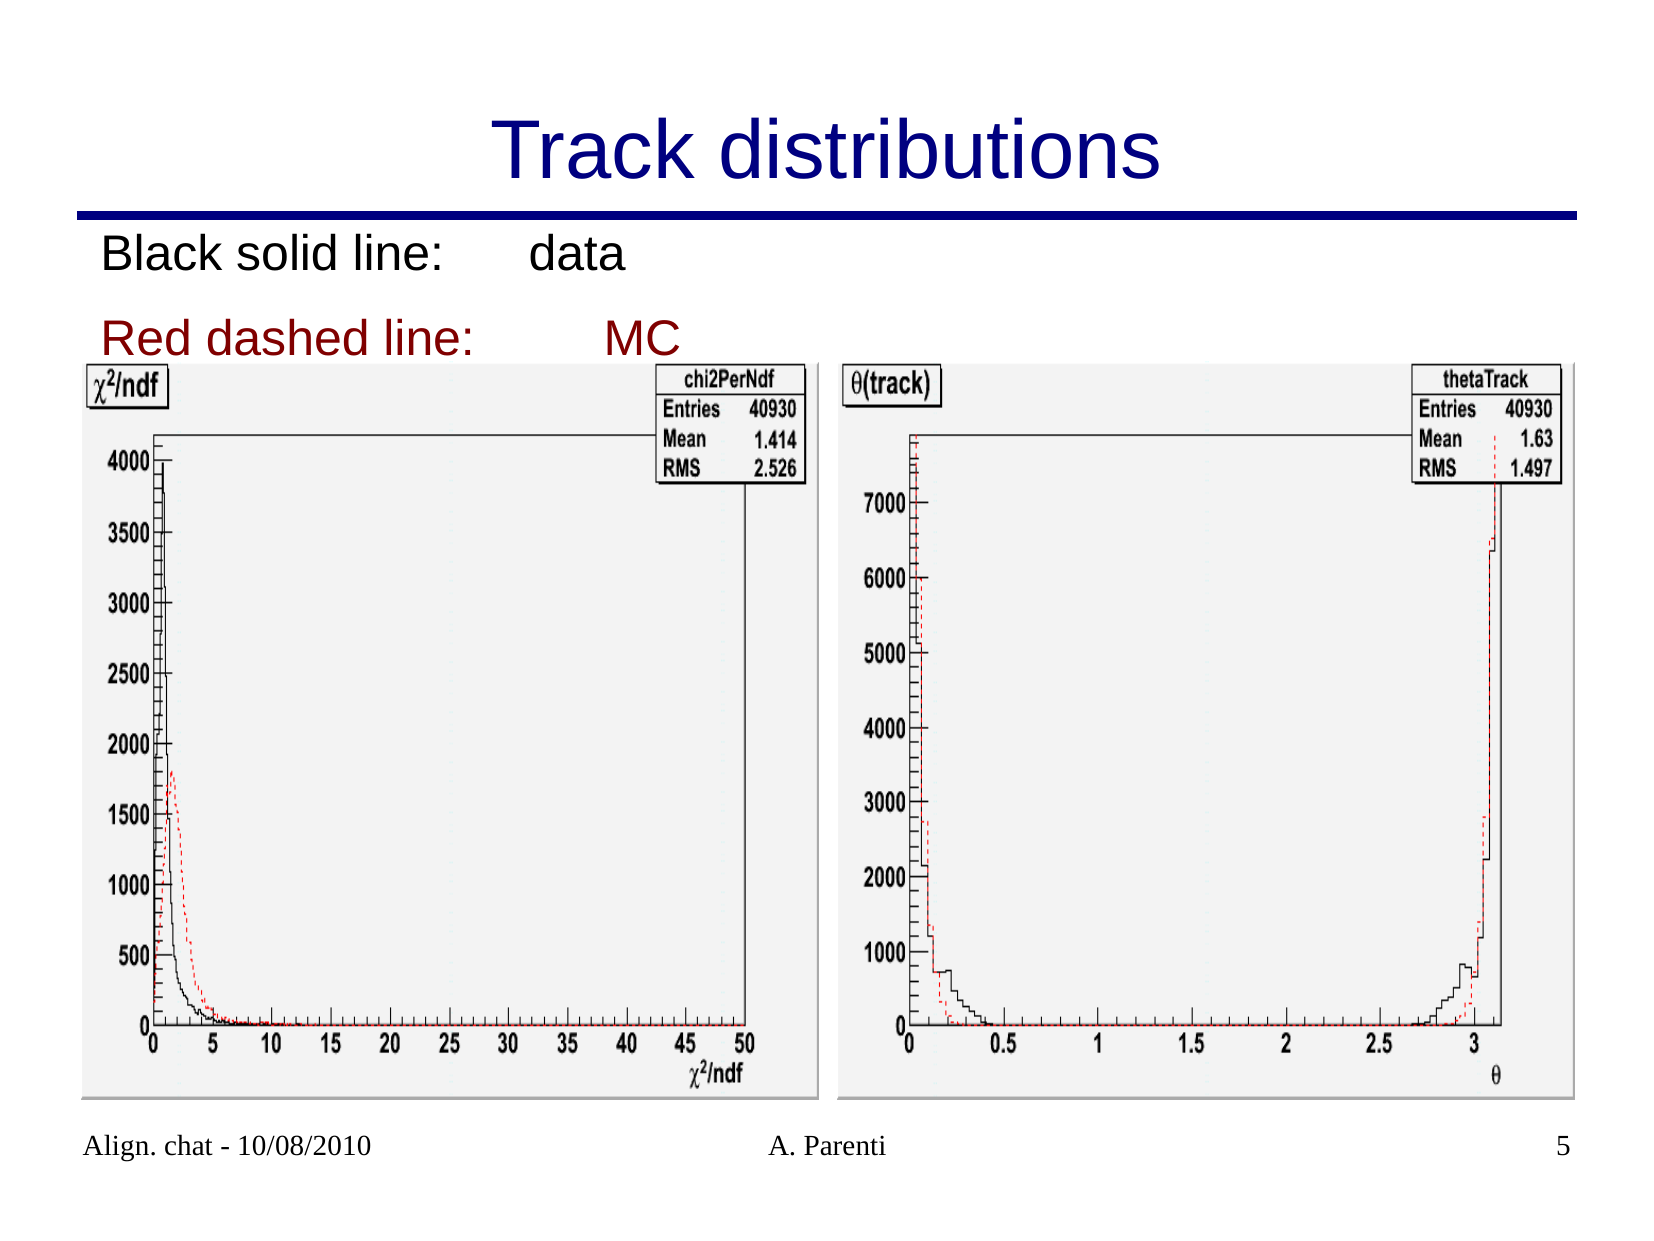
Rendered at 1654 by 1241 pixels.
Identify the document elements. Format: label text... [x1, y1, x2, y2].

picture [836, 361, 1575, 1100]
list Black solid line: data Red dashed line: MC [82, 225, 1571, 1109]
title Track distributions [82, 75, 1571, 225]
picture [80, 361, 819, 1100]
